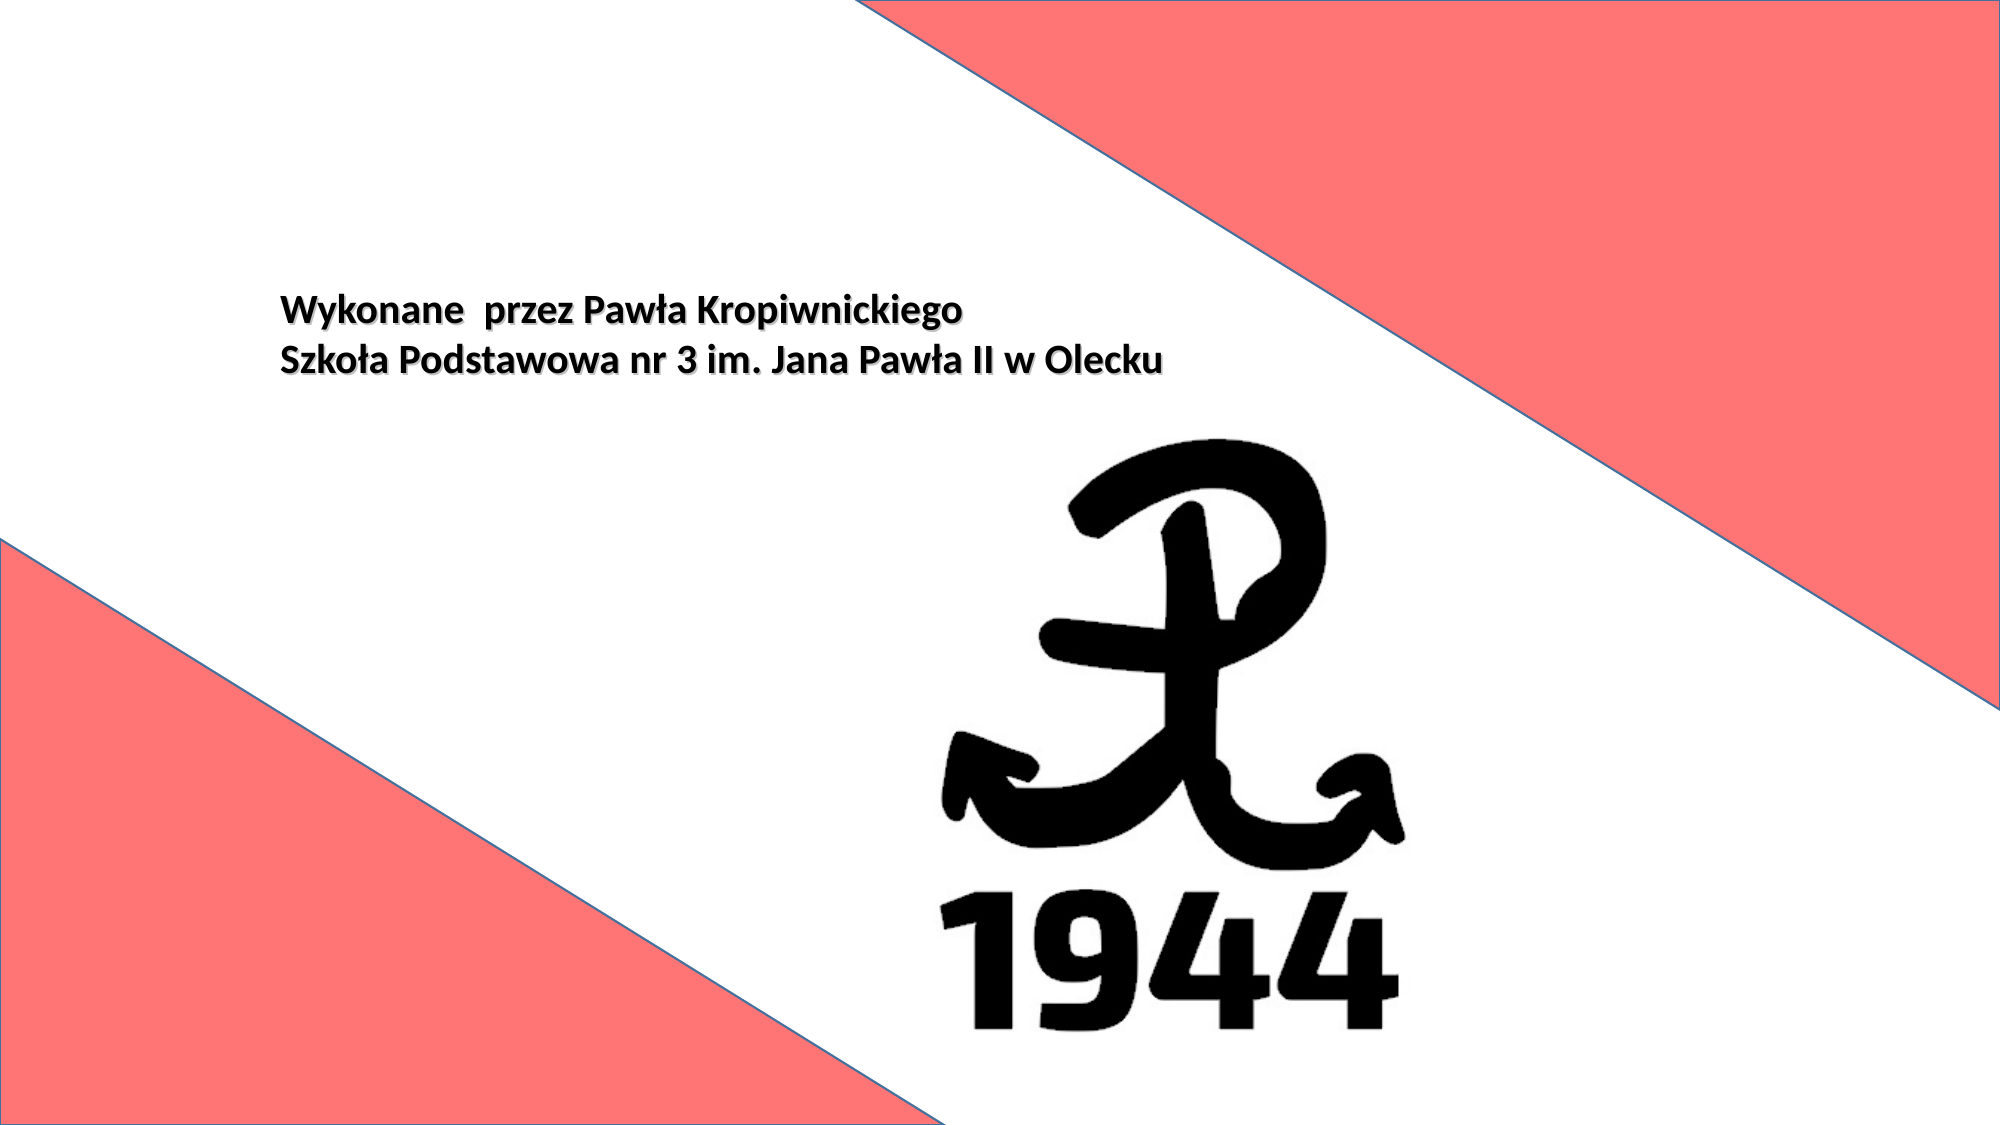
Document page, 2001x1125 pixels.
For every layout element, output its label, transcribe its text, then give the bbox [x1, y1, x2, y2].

text_box Wykonane przez Pawła Kropiwnickiego Szkoła Podstawowa nr 3 im. Jana Pawła II w Olecku [265, 184, 1537, 392]
picture [864, 414, 1467, 1053]
text_box [0, 0, 2000, 1125]
